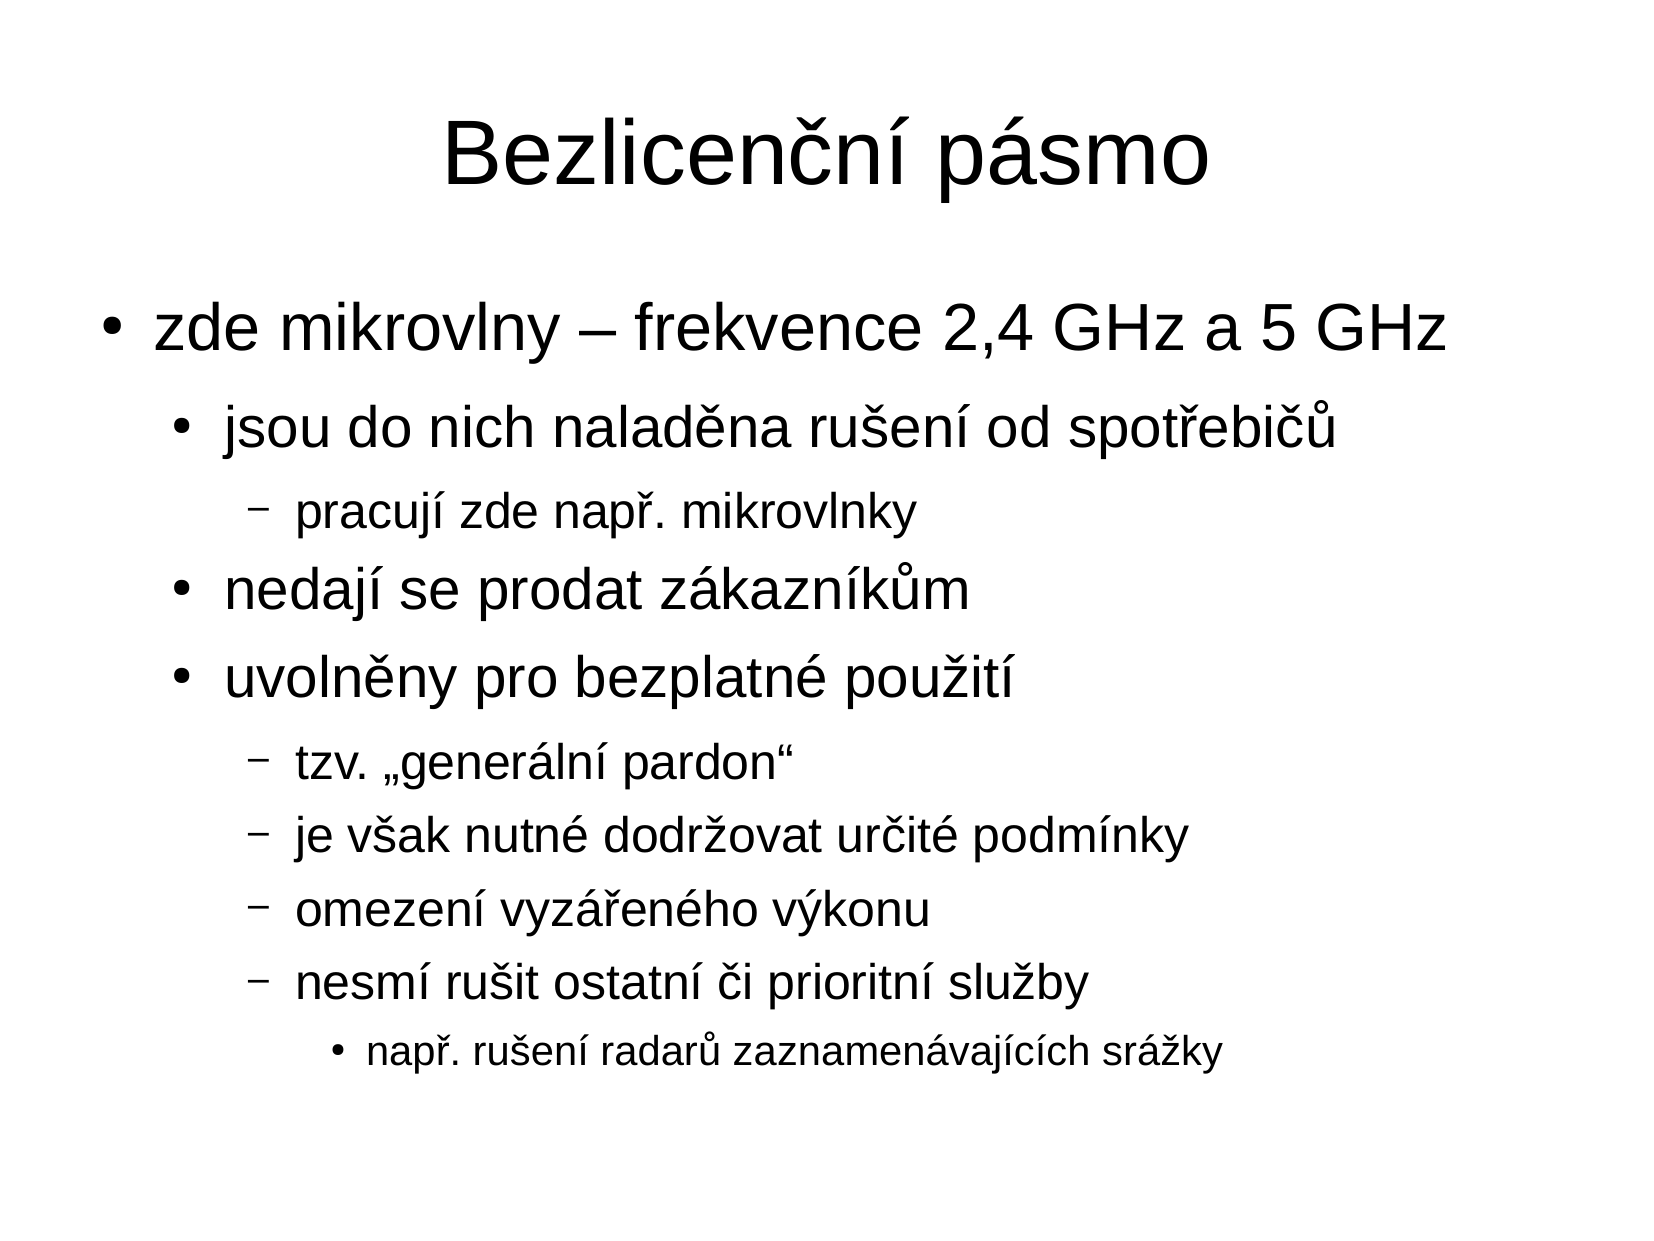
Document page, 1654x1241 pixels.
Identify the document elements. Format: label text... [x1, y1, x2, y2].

title Bezlicenční pásmo [82, 49, 1571, 257]
list zde mikrovlny – frekvence 2,4 GHz a 5 GHz jsou do nich naladěna rušení od spotřebičů pracují zde např. mikrovlnky nedají se prodat zákazníkům uvolněny pro bezplatné použití tzv. „generální pardon“ je však nutné dodržovat určité podmínky omezení vyzářeného výkonu nesmí rušit ostatní či prioritní služby např. rušení radarů zaznamenávajících srážky [82, 290, 1571, 1109]
